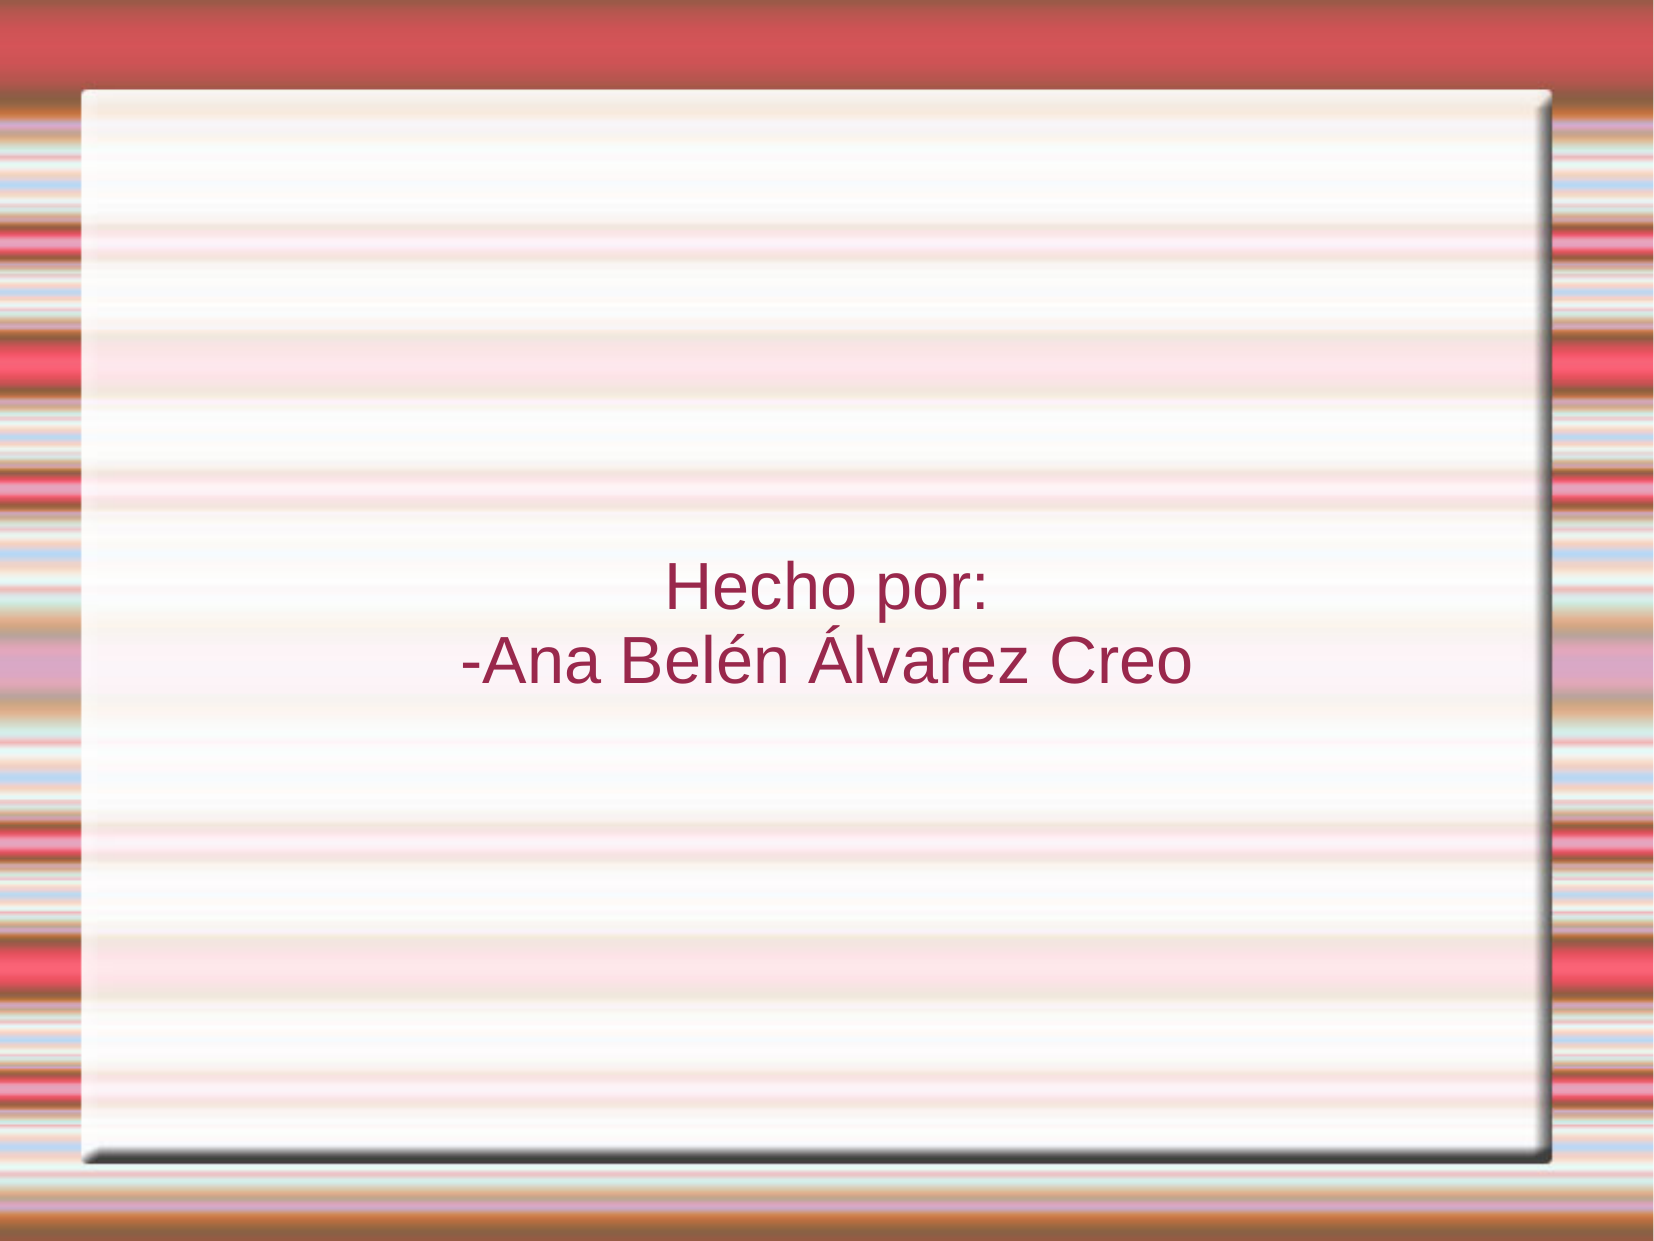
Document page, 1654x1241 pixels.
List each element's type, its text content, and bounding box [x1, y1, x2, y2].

picture [0, 0, 1654, 1241]
subtitle Hecho por: -Ana Belén Álvarez Creo [121, 114, 1534, 1132]
